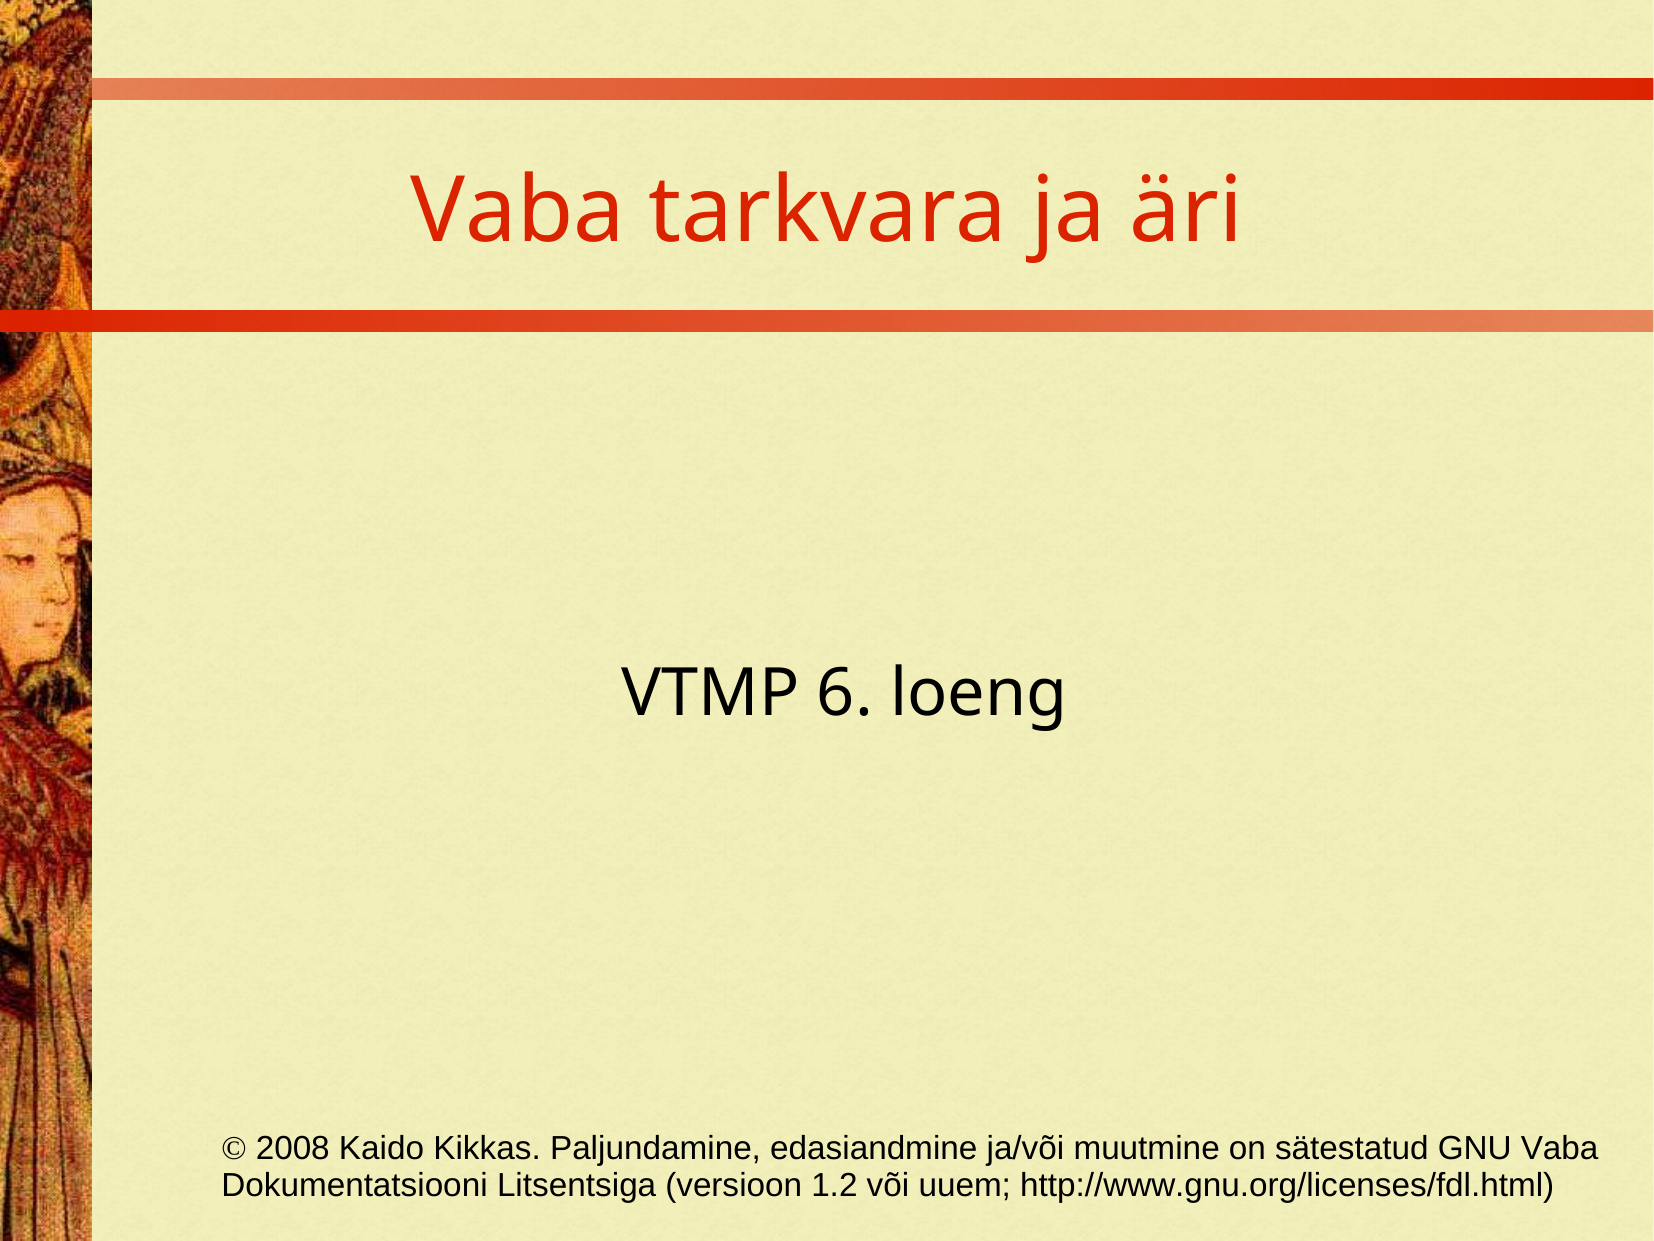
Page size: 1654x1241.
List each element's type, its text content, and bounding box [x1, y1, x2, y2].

text_box © 2008 Kaido Kikkas. Paljundamine, edasiandmine ja/või muutmine on sätestatud GNU Vaba Dokumentatsiooni Litsentsiga (versioon 1.2 või uuem; http://www.gnu.org/licenses/fdl.html) [206, 1122, 1654, 1225]
picture [0, 0, 1654, 310]
title Vaba tarkvara ja äri [121, 110, 1534, 303]
picture [0, 332, 1654, 1241]
subtitle VTMP 6. loeng [121, 352, 1534, 1119]
